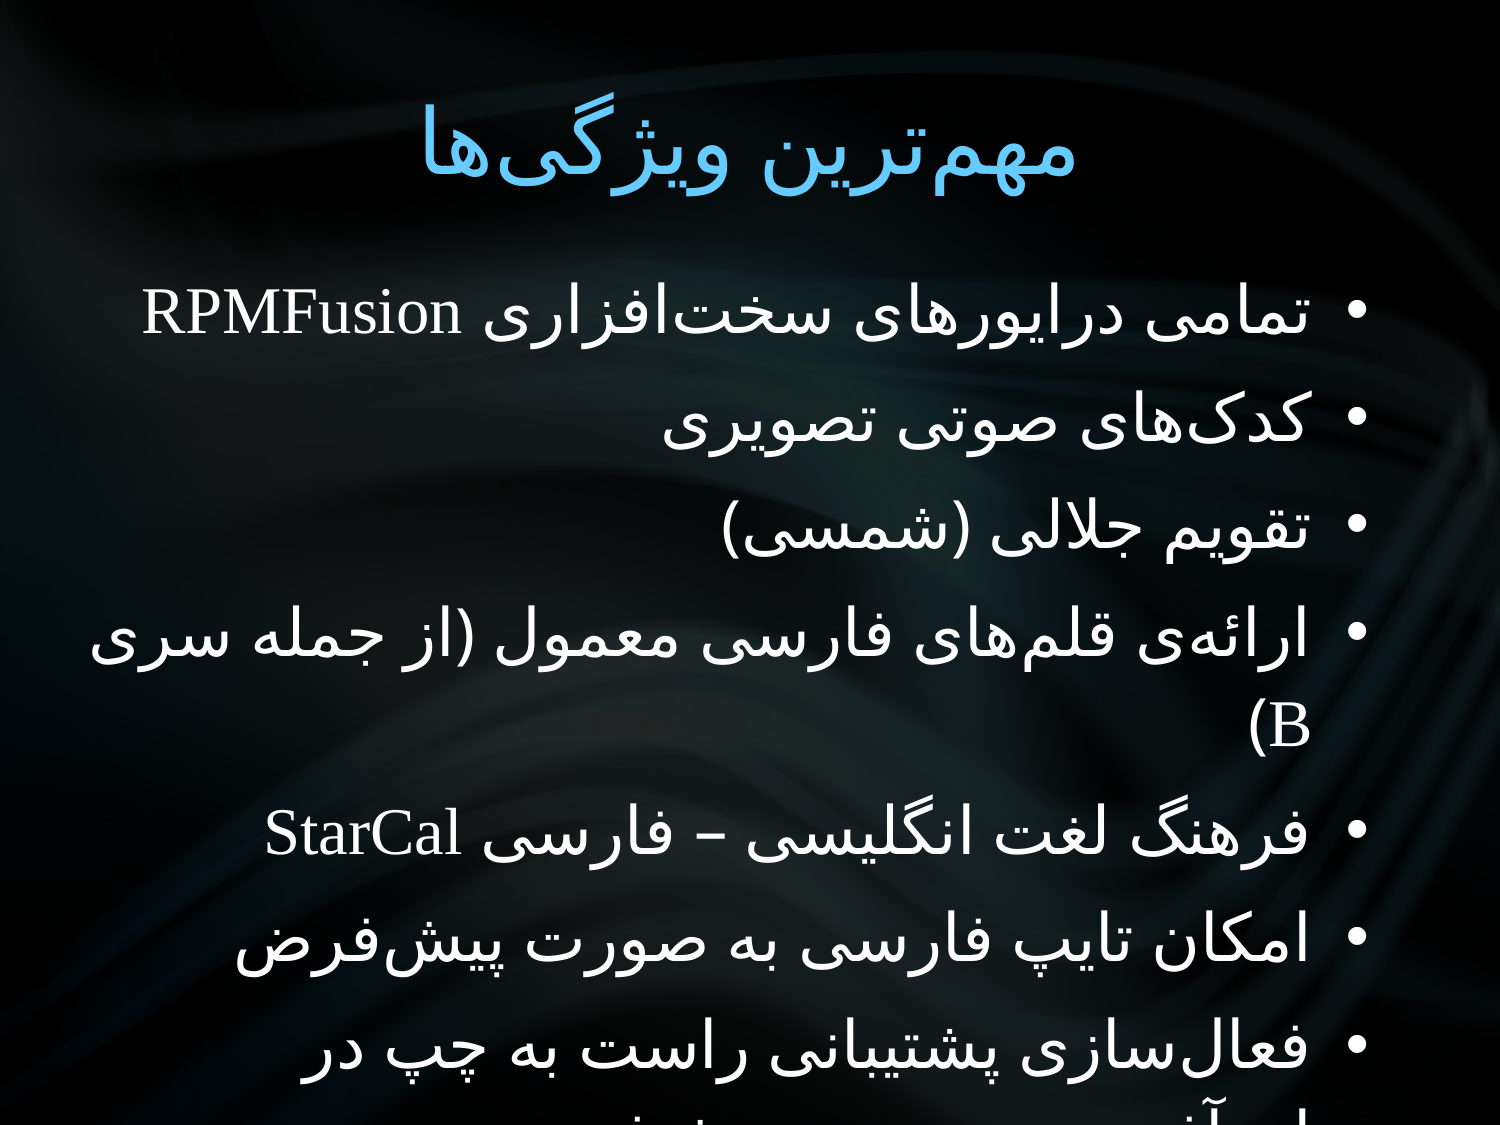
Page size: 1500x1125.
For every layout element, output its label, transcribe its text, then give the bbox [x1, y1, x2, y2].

title مهم‌ترین ویژگی‌ها [75, 45, 1426, 233]
list تمامی درایورهای سخت‌افزاری RPMFusion کدک‌های صوتی تصویری تقویم جلالی (شمسی) ارائه‌ی قلم‌های فارسی معمول (از جمله سری B) فرهنگ لغت انگلیسی – فارسی StarCal امکان تایپ فارسی به صورت پیش‌فرض فعال‌سازی پشتیبانی راست به چپ در اپن‌آفیس به صورت پیش‌فرض اعمال مهم‌ترین به‌روز رسانی‌های فدورا و در نتیجه رفع باگ‌های مهم [75, 262, 1426, 1101]
